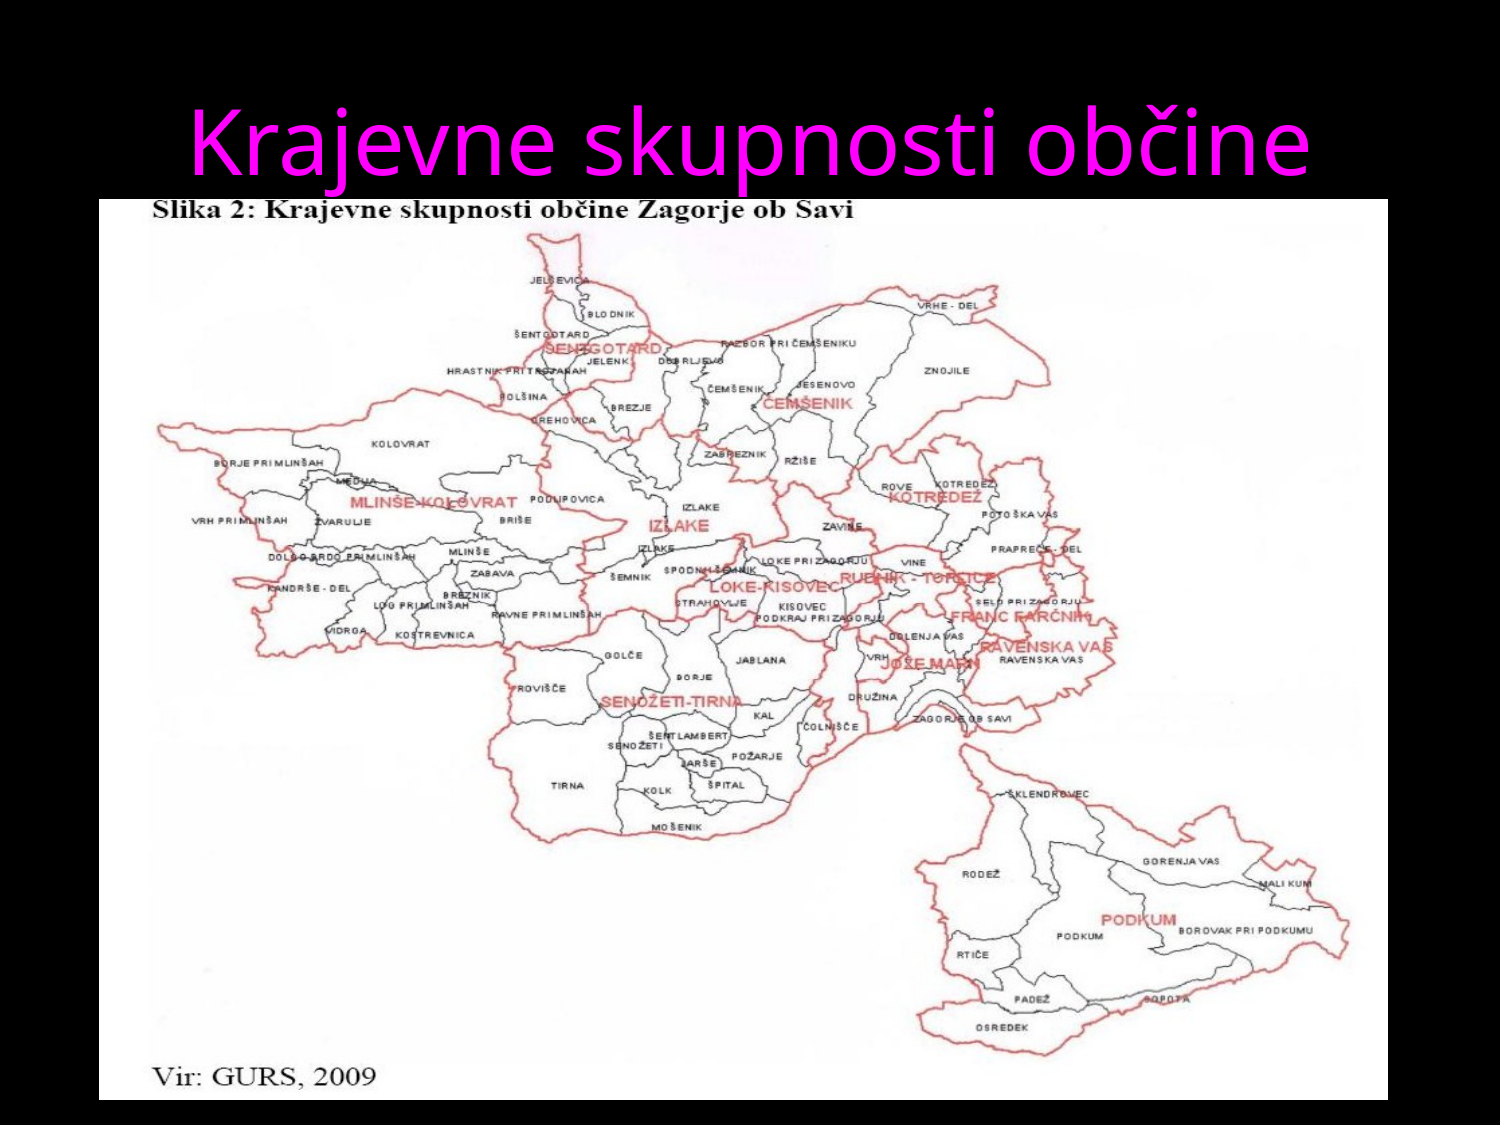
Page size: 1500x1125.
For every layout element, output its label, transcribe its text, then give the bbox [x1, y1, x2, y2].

title Krajevne skupnosti občine [75, 45, 1425, 233]
picture [99, 199, 1388, 1100]
